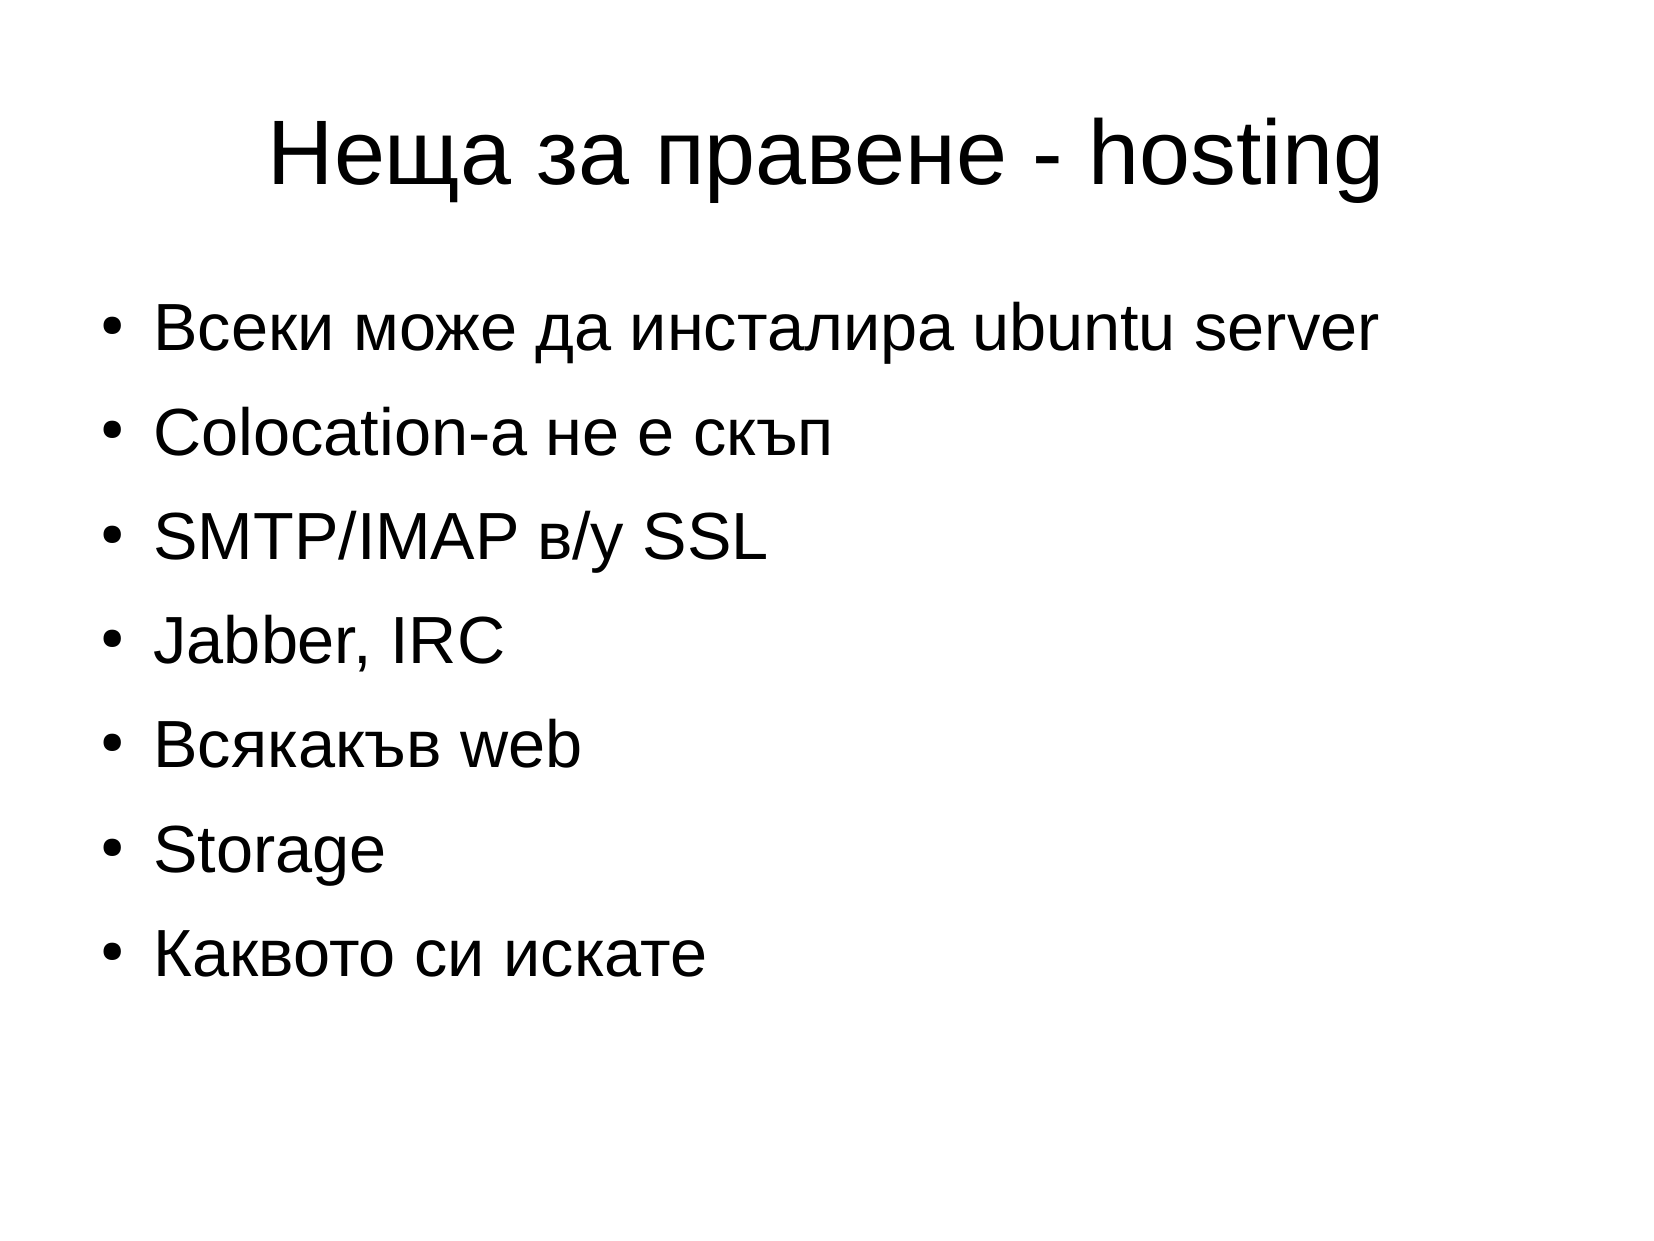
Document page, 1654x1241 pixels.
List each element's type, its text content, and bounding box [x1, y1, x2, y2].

title Неща за правене - hosting [82, 49, 1571, 257]
list Всеки може да инсталира ubuntu server Colocation-а не е скъп SMTP/IMAP в/у SSL Jabber, IRC Всякакъв web Storage Каквото си искате [82, 290, 1538, 1010]
